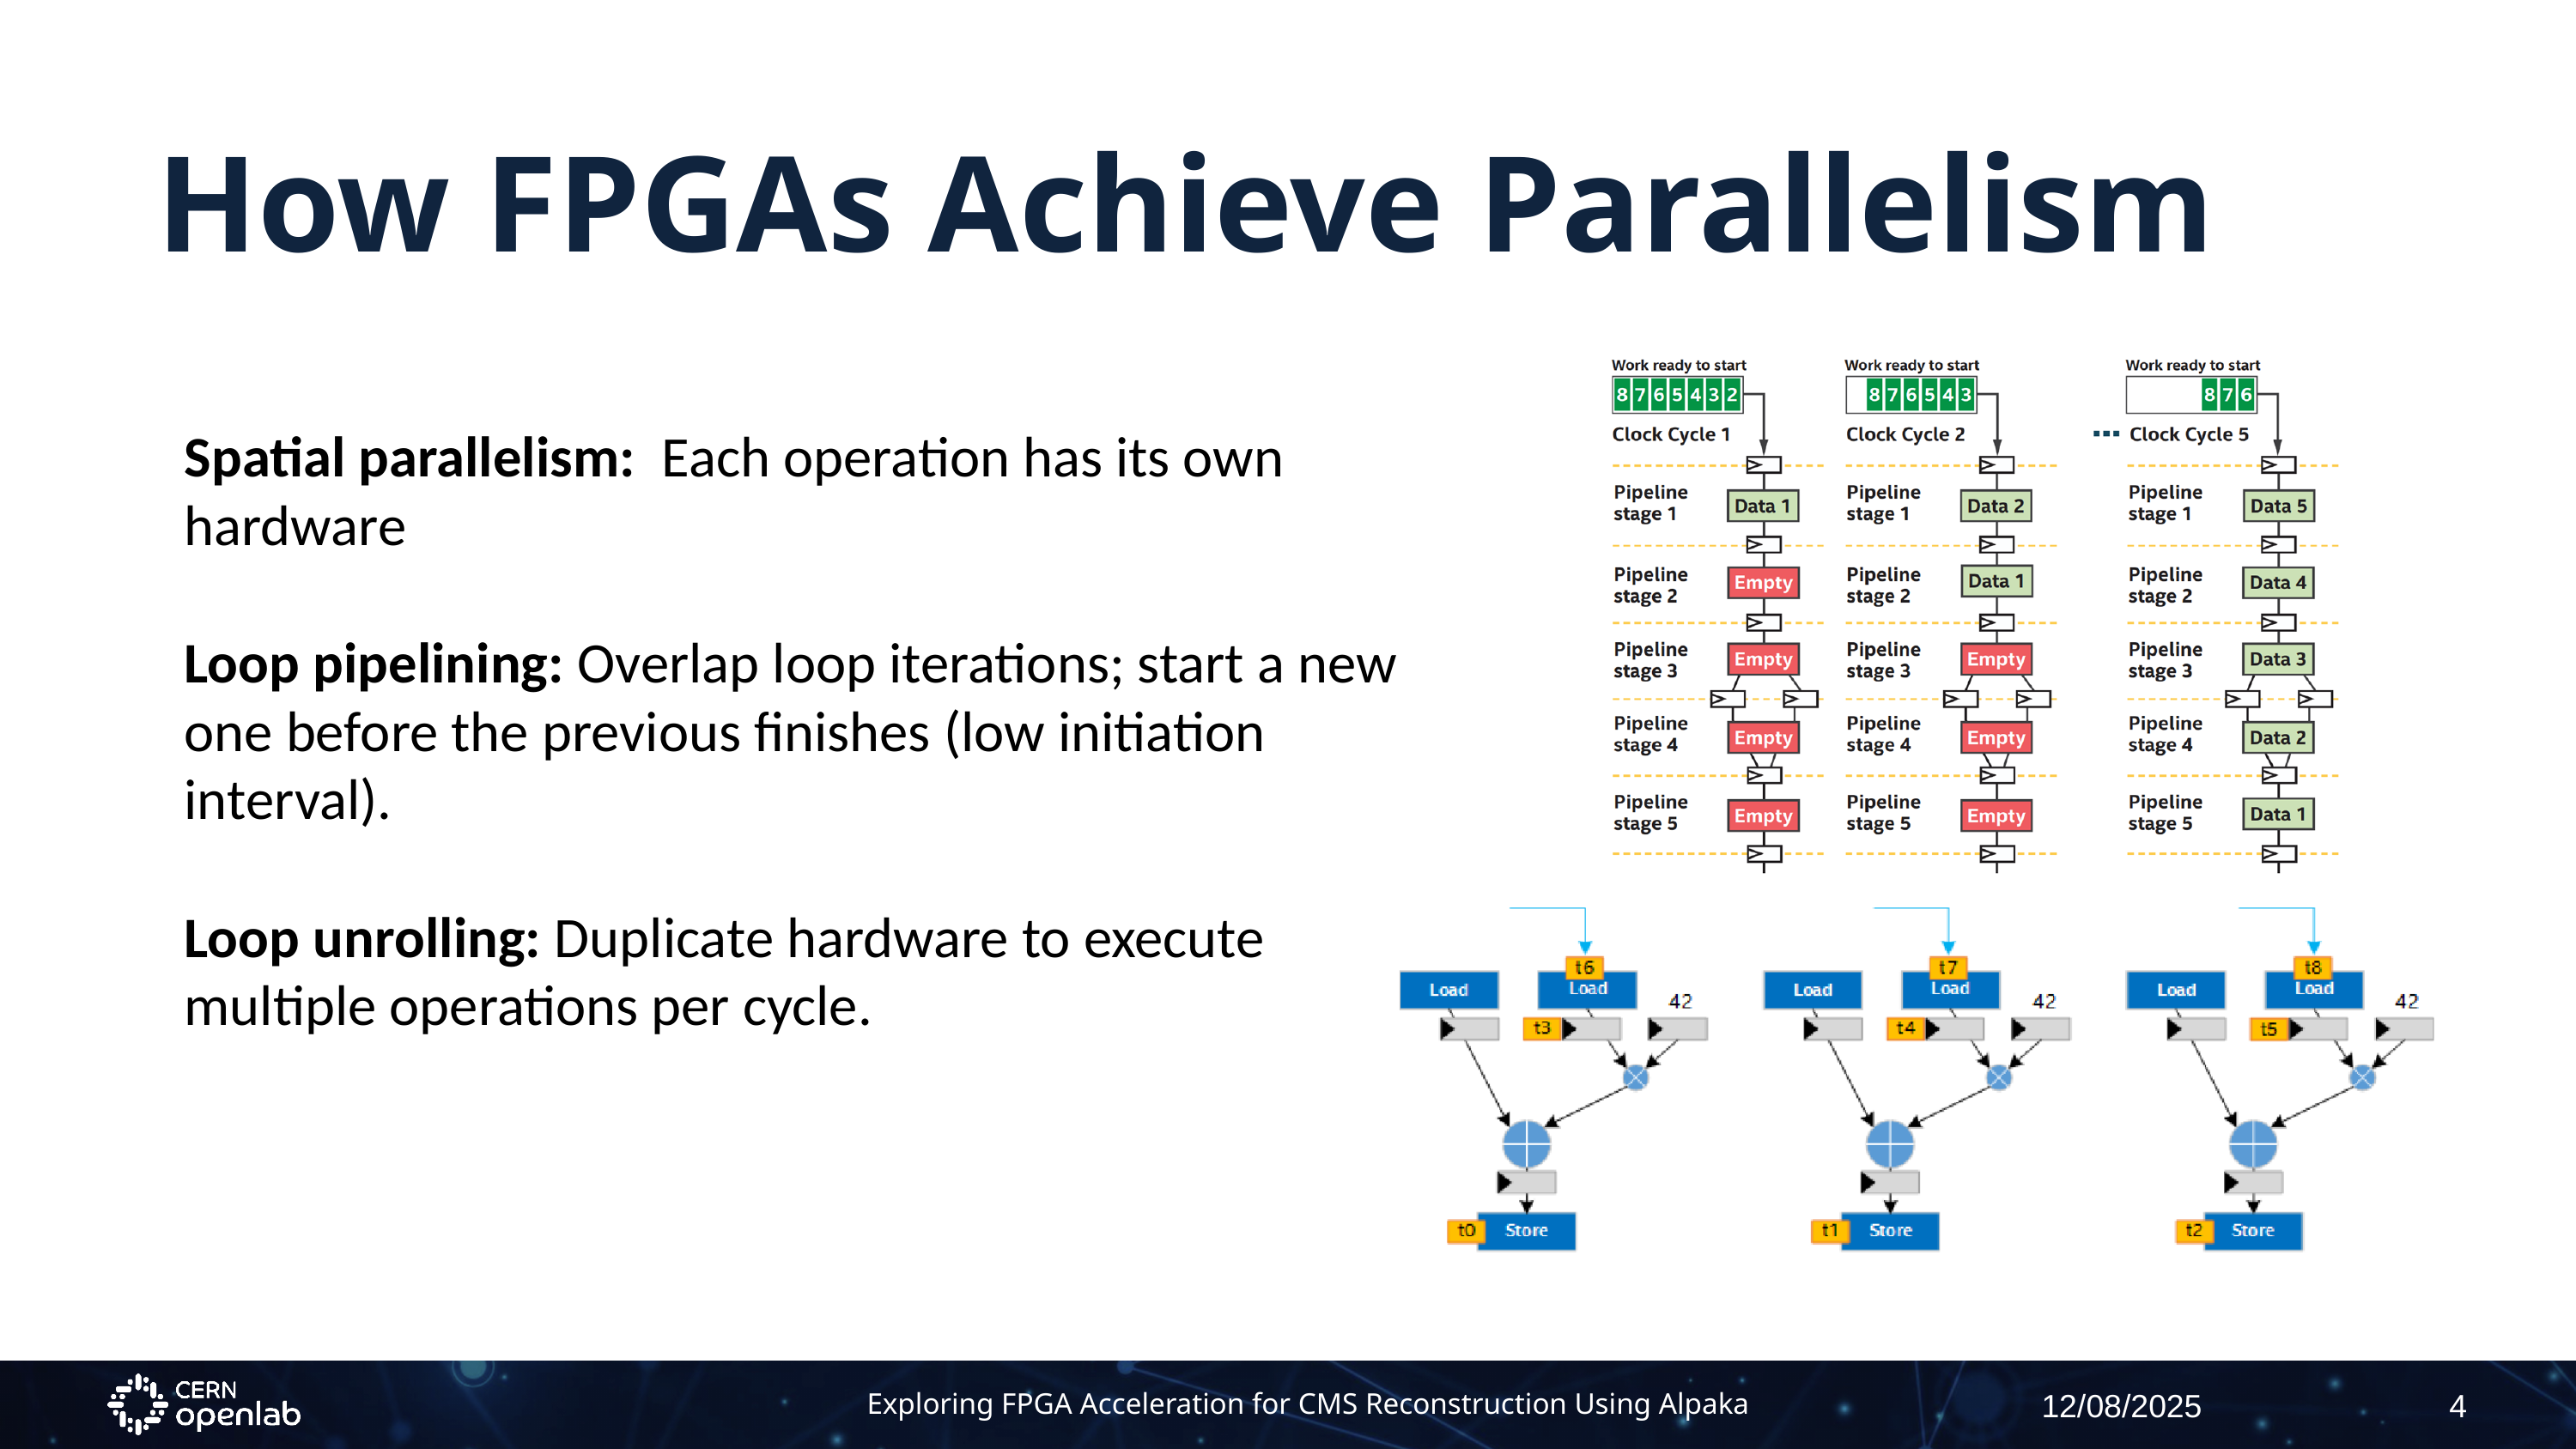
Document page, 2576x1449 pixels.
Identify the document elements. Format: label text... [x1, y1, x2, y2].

text_box Spatial parallelism: Each operation has its own hardware Loop pipelining: Overlap loop iterations; start a new one before the previous finishes (low initiation interval). Loop unrolling: Duplicate hardware to execute multiple operations per cycle. [172, 413, 1460, 1044]
text_box 12/08/2025 [2028, 1379, 2254, 1443]
picture [0, 0, 2576, 1449]
text_box How FPGAs Achieve Parallelism [53, 137, 2318, 279]
text_box 4 [2436, 1379, 2512, 1431]
